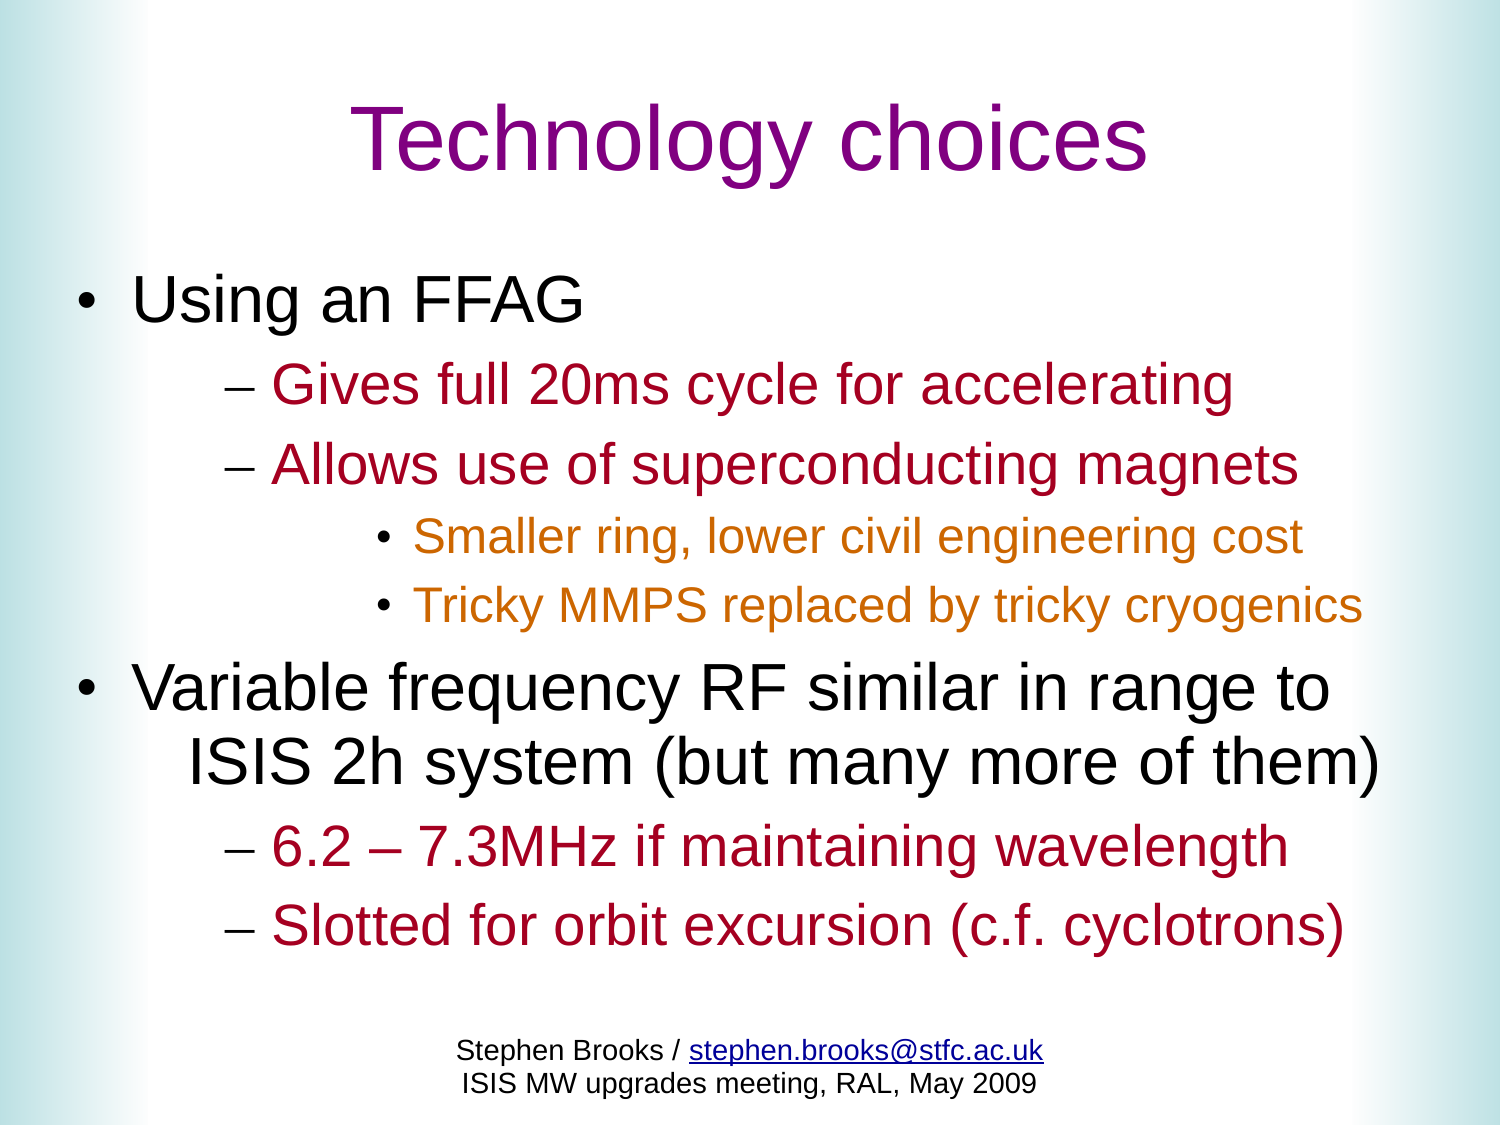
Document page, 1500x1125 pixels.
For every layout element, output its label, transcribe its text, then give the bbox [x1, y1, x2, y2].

list Using an FFAG Gives full 20ms cycle for accelerating Allows use of superconducting magnets Smaller ring, lower civil engineering cost Tricky MMPS replaced by tricky cryogenics Variable frequency RF similar in range to ISIS 2h system (but many more of them) 6.2 – 7.3MHz if maintaining wavelength Slotted for orbit excursion (c.f. cyclotrons) [75, 262, 1425, 991]
title Technology choices [75, 52, 1425, 225]
